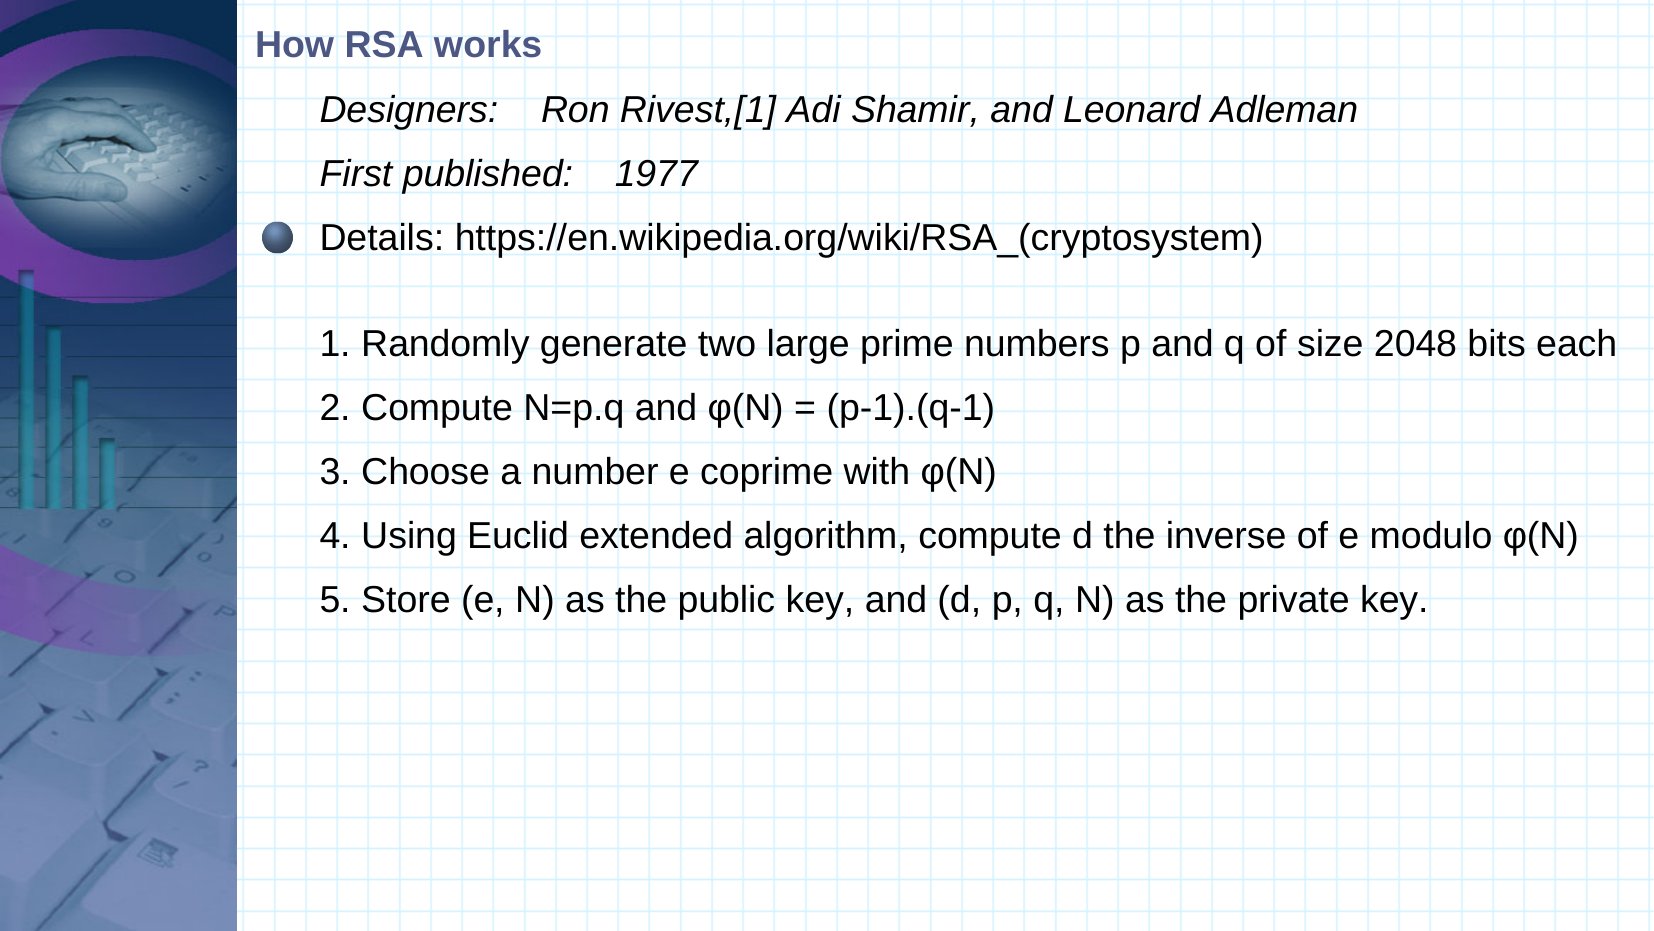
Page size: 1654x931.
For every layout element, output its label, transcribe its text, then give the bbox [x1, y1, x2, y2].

picture [0, 0, 1654, 931]
title How RSA works [254, 0, 1640, 89]
list Designers: Ron Rivest,[1] Adi Shamir, and Leonard Adleman First published: 1977 Details: https://en.wikipedia.org/wiki/RSA_(cryptosystem) 1. Randomly generate two large prime numbers p and q of size 2048 bits each 2. Compute N=p.q and φ(N) = (p-1).(q-1) 3. Choose a number e coprime with φ(N) 4. Using Euclid extended algorithm, compute d the inverse of e modulo φ(N) 5. Store (e, N) as the public key, and (d, p, q, N) as the private key. [249, 87, 1634, 827]
